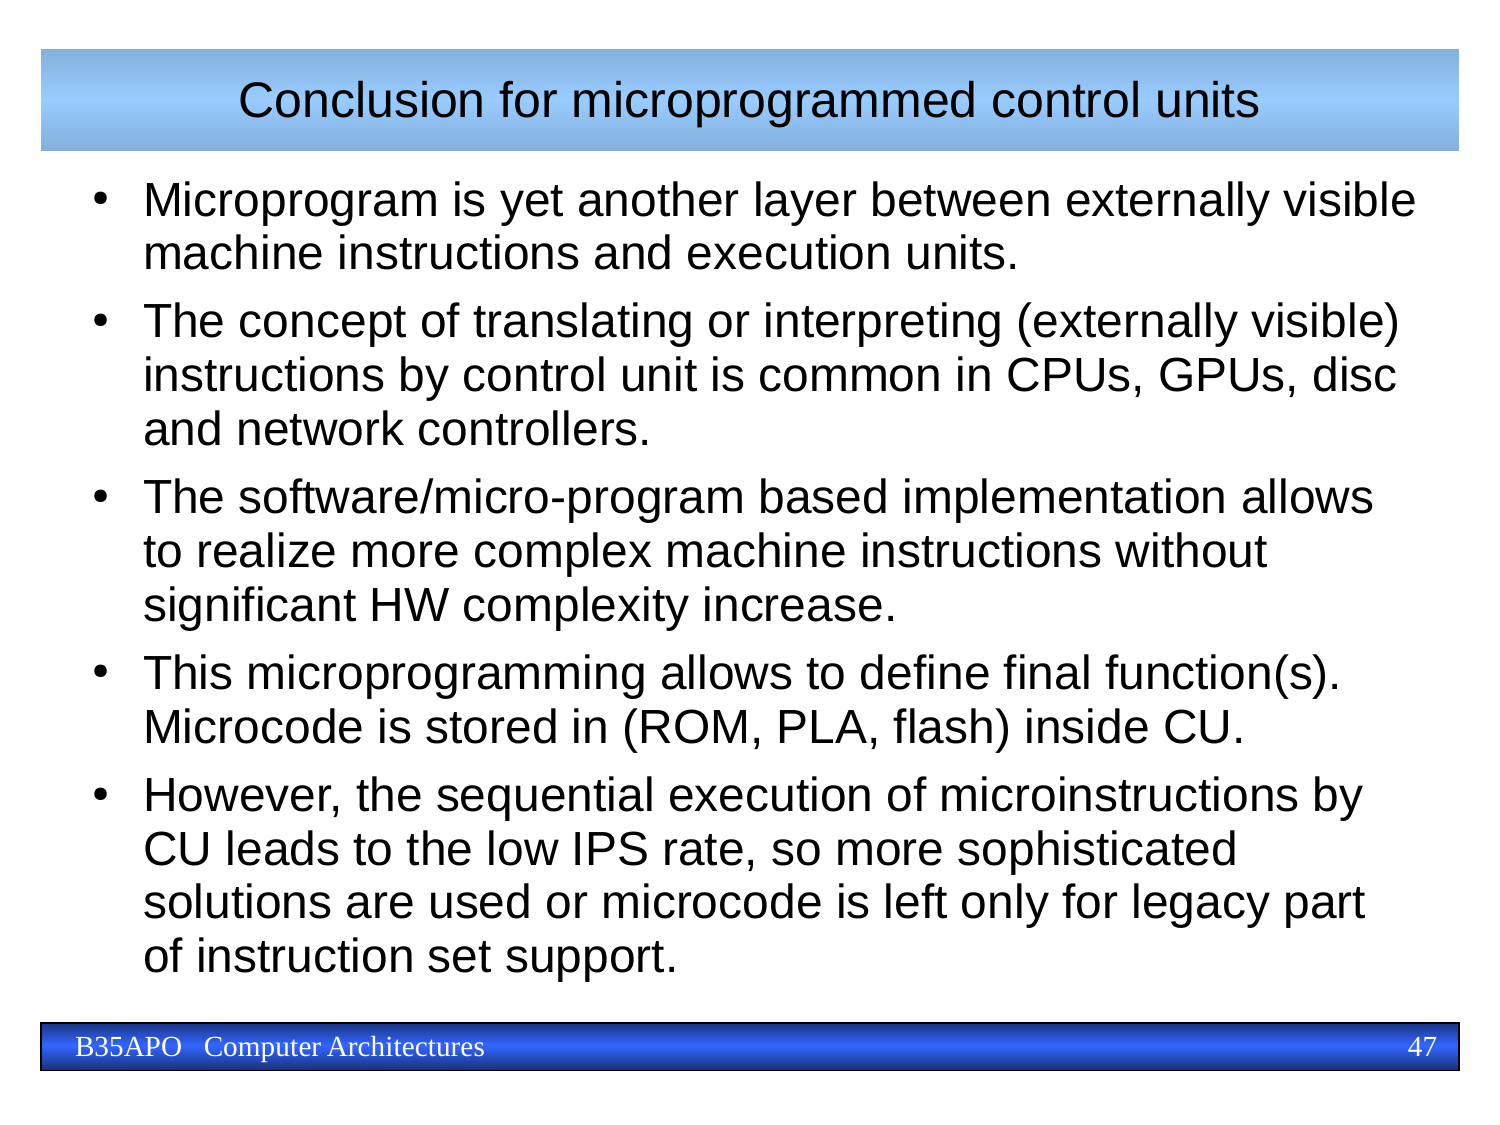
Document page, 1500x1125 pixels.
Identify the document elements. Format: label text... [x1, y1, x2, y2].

title Conclusion for microprogrammed control units [41, 49, 1459, 151]
list Microprogram is yet another layer between externally visible machine instructions and execution units. The concept of translating or interpreting (externally visible) instructions by control unit is common in CPUs, GPUs, disc and network controllers. The software/micro-program based implementation allows to realize more complex machine instructions without significant HW complexity increase. This microprogramming allows to define final function(s). Microcode is stored in (ROM, PLA, flash) inside CU. However, the sequential execution of microinstructions by CU leads to the low IPS rate, so more sophisticated solutions are used or microcode is left only for legacy part of instruction set support. [75, 172, 1426, 988]
